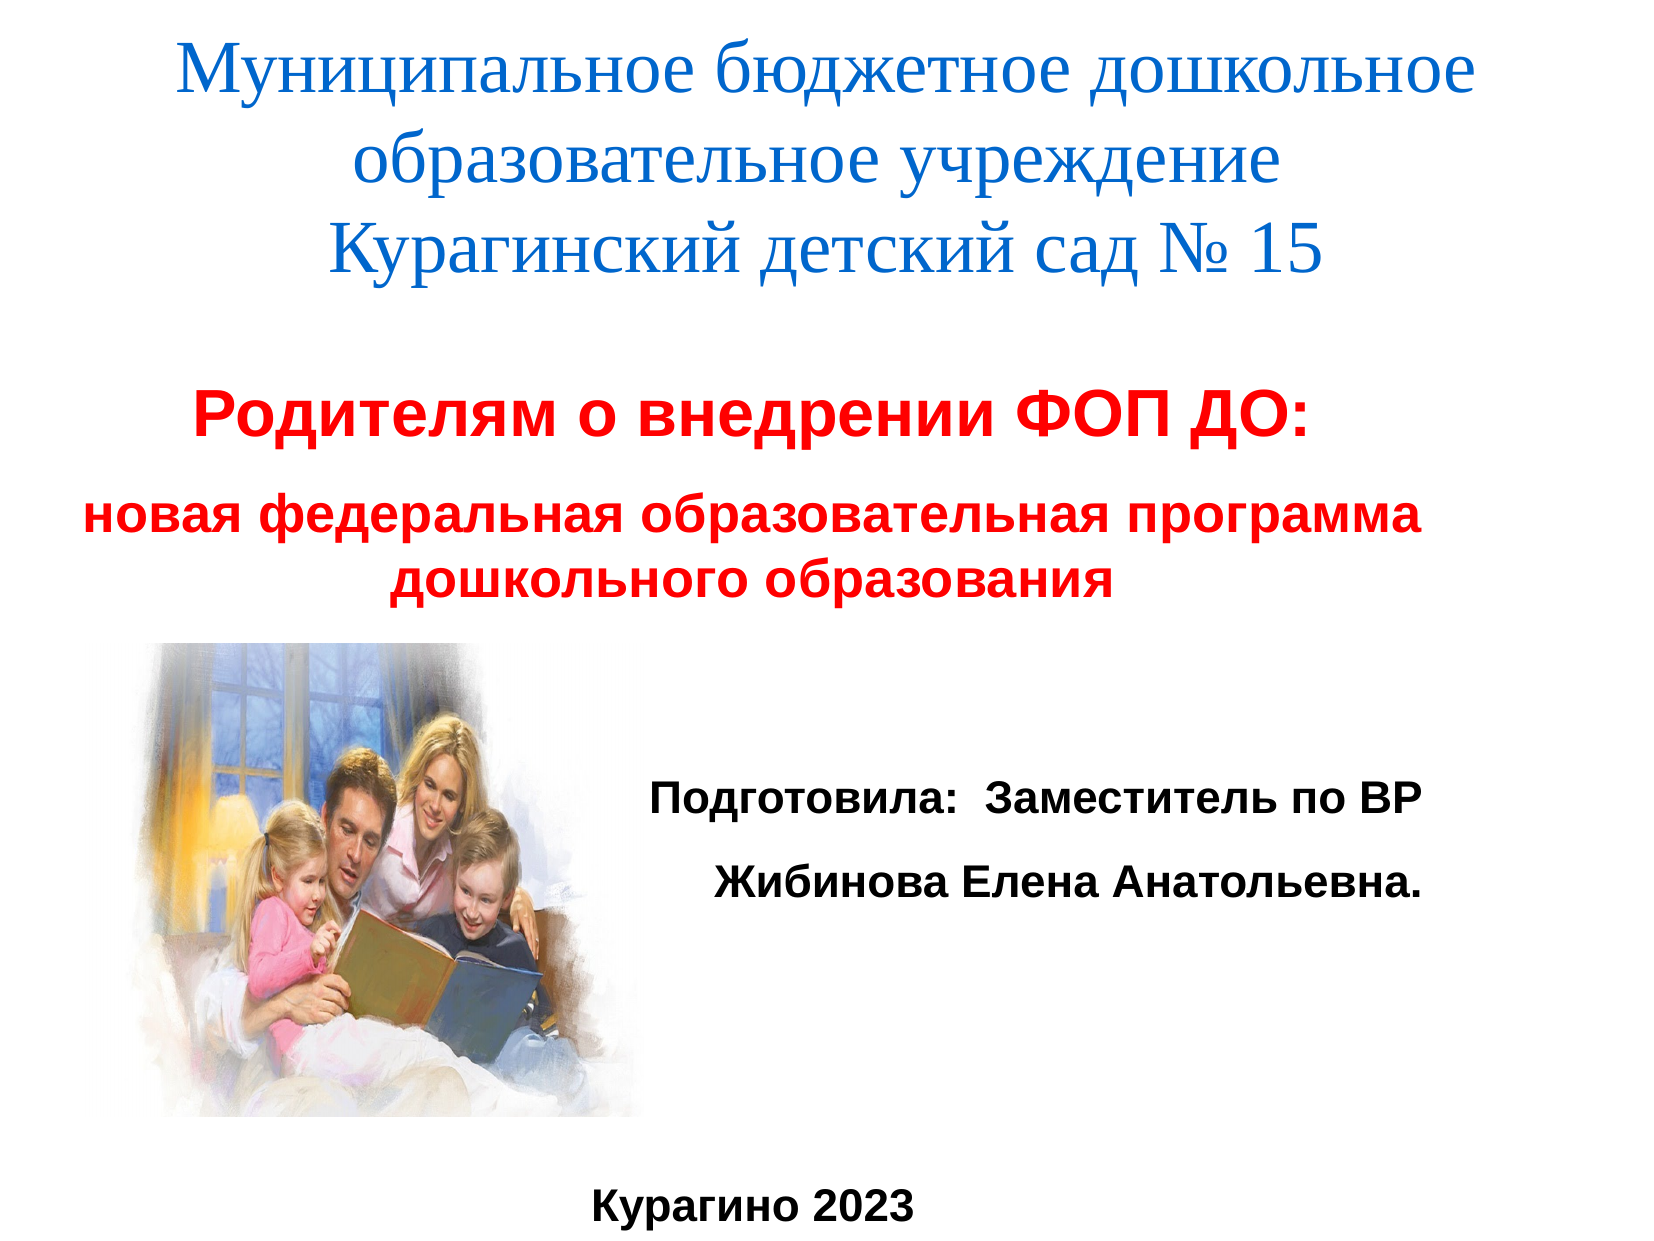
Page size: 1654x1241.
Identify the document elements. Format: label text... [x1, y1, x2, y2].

picture [82, 643, 644, 1117]
title Муниципальное бюджетное дошкольное образовательное учреждение Курагинский детский сад № 15 [82, 17, 1571, 259]
subtitle Родителям о внедрении ФОП ДО: новая федеральная образовательная программа дошкольного образования Подготовила: Заместитель по ВР Жибинова Елена Анатольевна. Курагино 2023 [82, 259, 1571, 1241]
